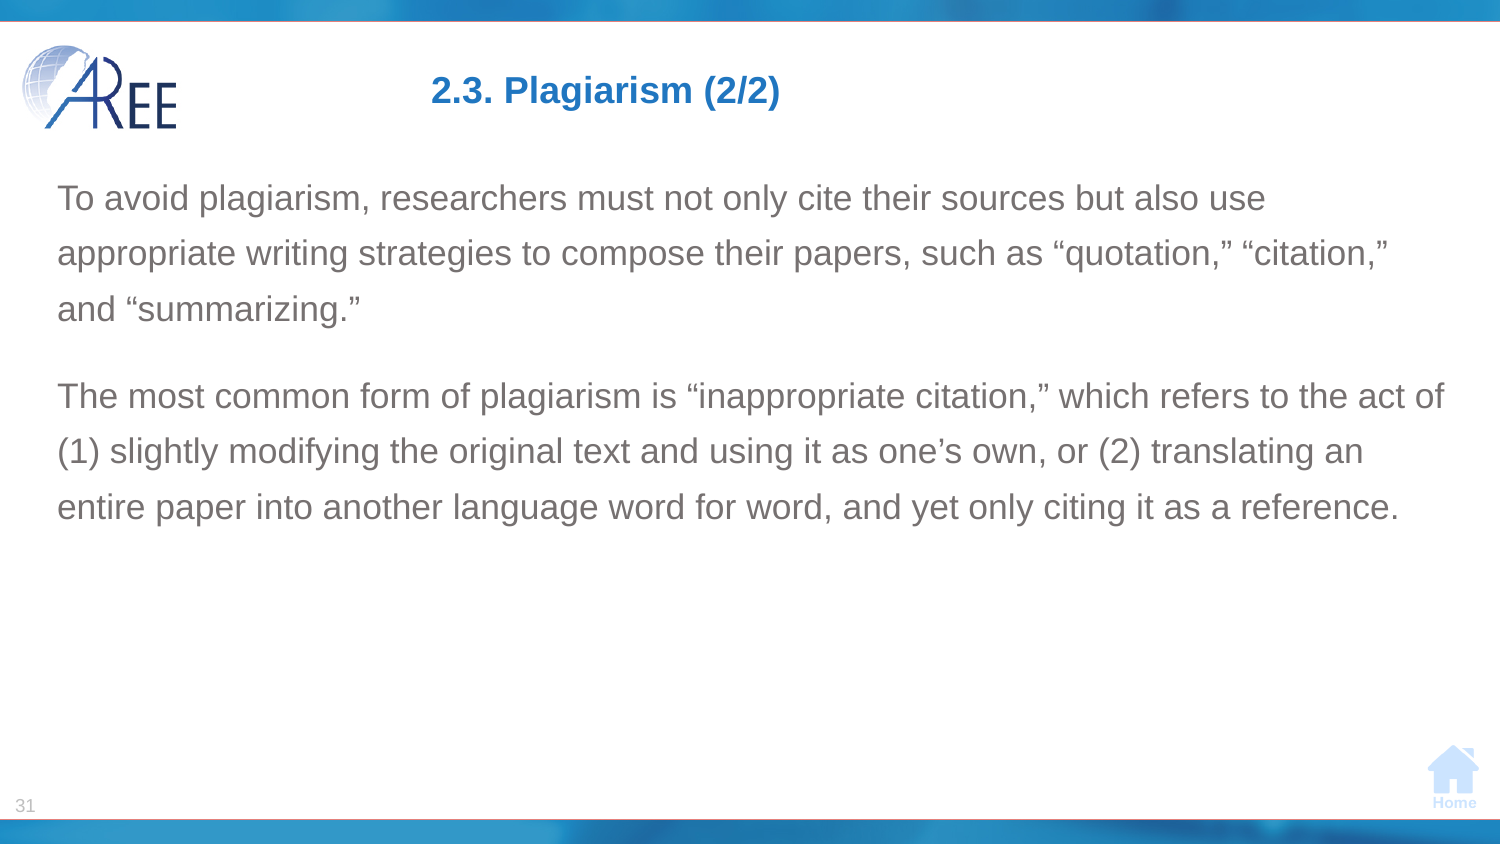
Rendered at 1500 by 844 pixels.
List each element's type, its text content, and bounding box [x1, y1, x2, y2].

text_box 31 [0, 782, 338, 827]
title 2.3. Plagiarism (2/2) [415, 63, 1466, 155]
list To avoid plagiarism, researchers must not only cite their sources but also use appropriate writing strategies to compose their papers, such as “quotation,” “citation,” and “summarizing.” The most common form of plagiarism is “inappropriate citation,” which refers to the act of (1) slightly modifying the original text and using it as one’s own, or (2) translating an entire paper into another language word for word, and yet only citing it as a reference. [42, 154, 1465, 783]
